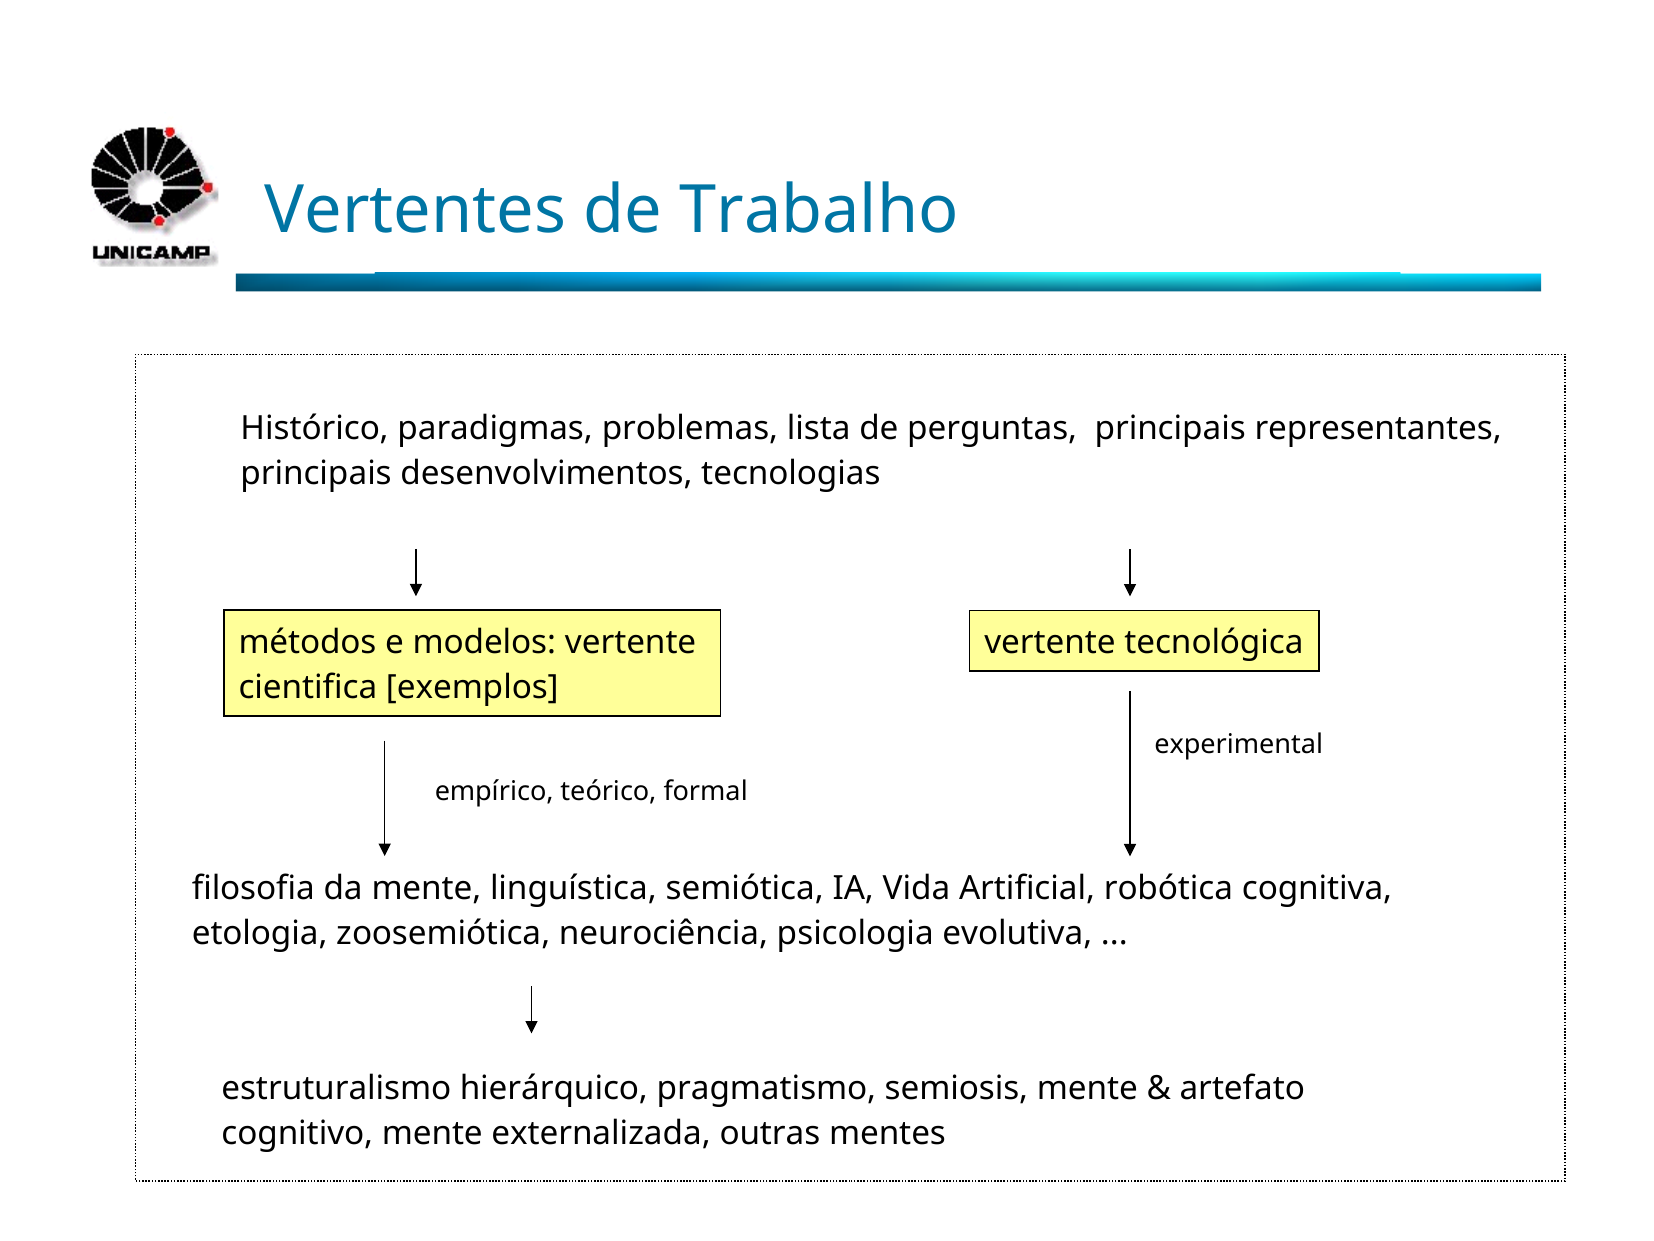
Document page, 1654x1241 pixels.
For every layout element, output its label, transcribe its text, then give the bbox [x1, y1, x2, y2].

title Vertentes de Trabalho [264, 35, 1534, 250]
text_box vertente tecnológica [969, 610, 1319, 672]
text_box estruturalismo hierárquico, pragmatismo, semiosis, mente & artefato cognitivo, mente externalizada, outras mentes [206, 1056, 1415, 1163]
picture [125, 272, 1654, 295]
text_box Histórico, paradigmas, problemas, lista de perguntas, principais representantes, principais desenvolvimentos, tecnologias [225, 396, 1565, 548]
text_box métodos e modelos: vertente cientifica [exemplos] [223, 610, 721, 717]
text_box filosofia da mente, linguística, semiótica, IA, Vida Artificial, robótica cognitiva, etologia, zoosemiótica, neurociência, psicologia evolutiva, ... [177, 856, 1501, 963]
text_box experimental [1139, 716, 1565, 806]
text_box empírico, teórico, formal [420, 764, 846, 853]
